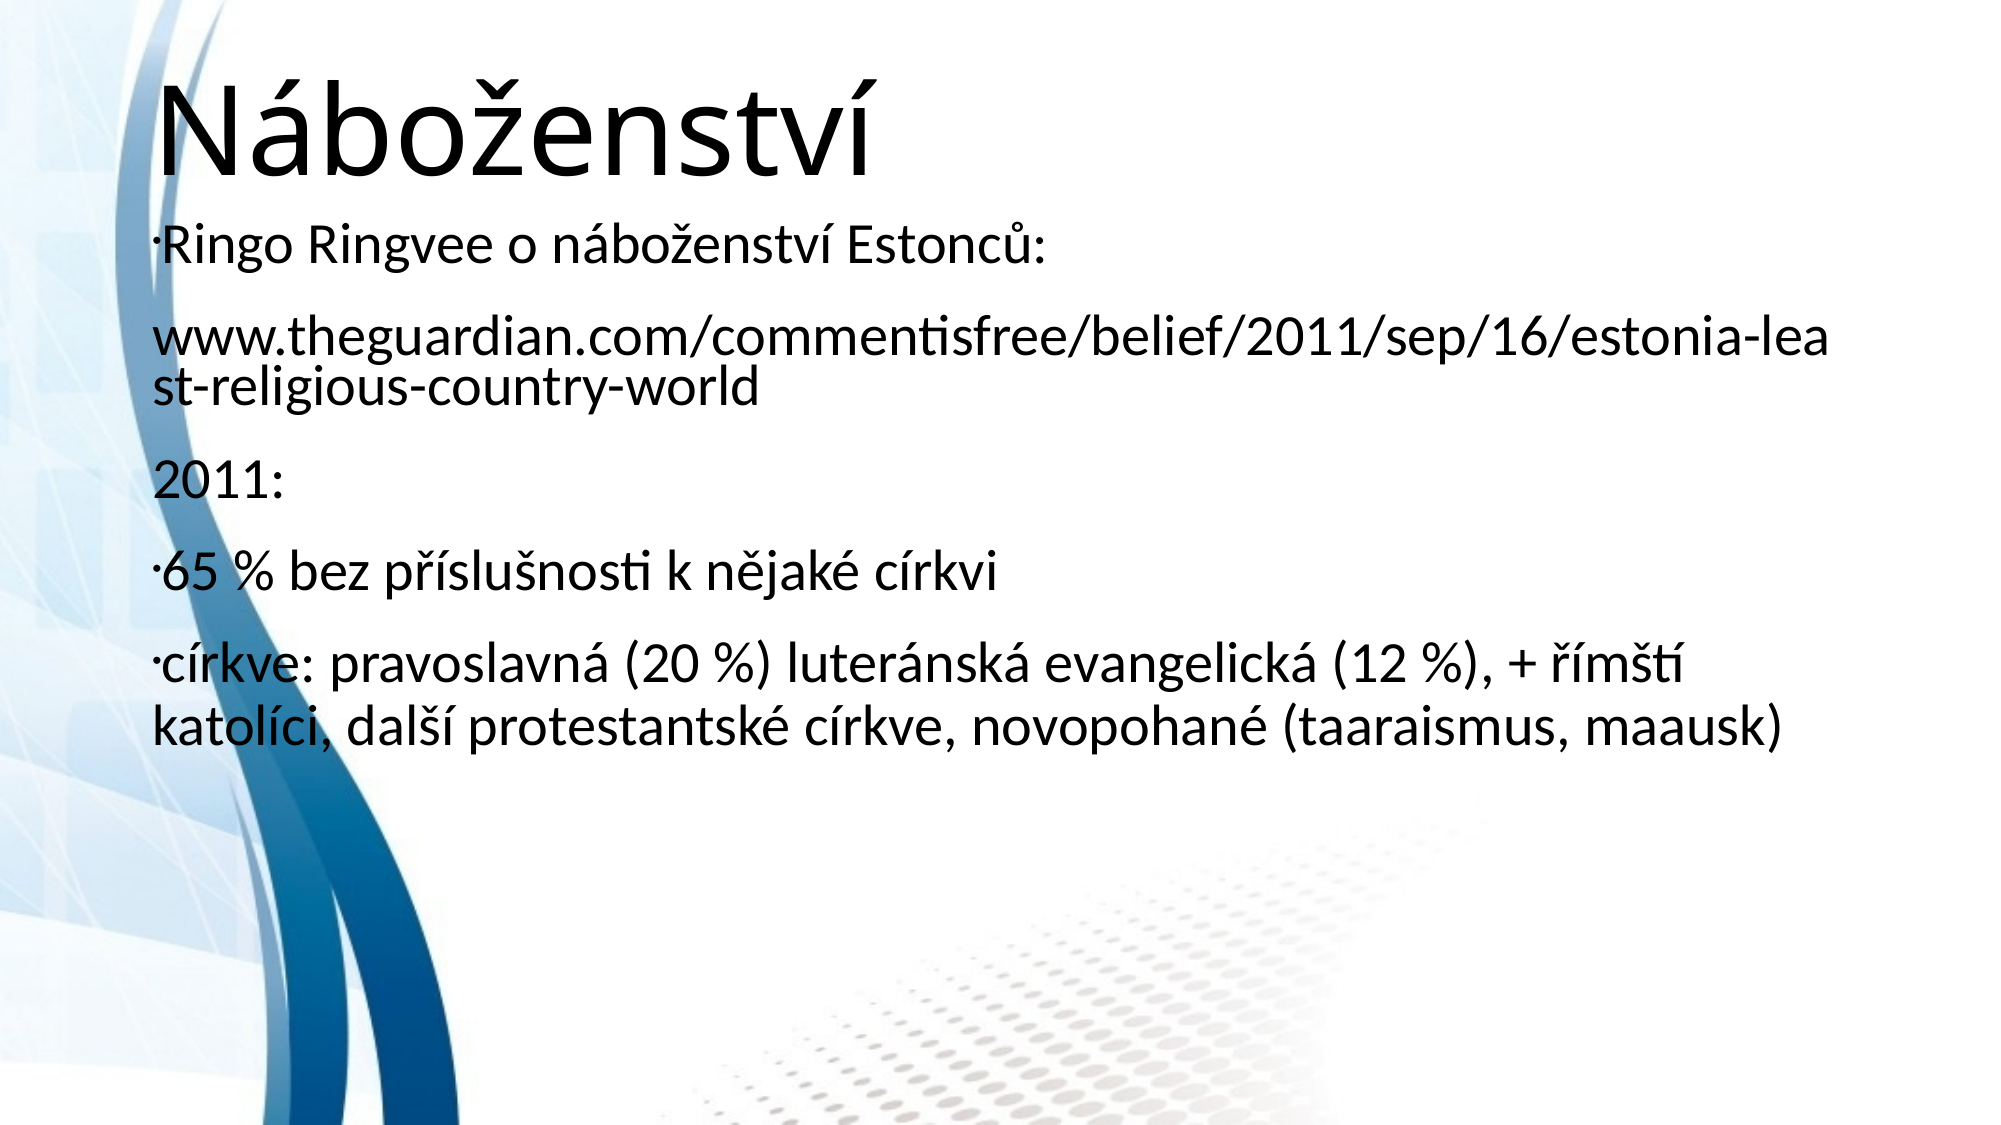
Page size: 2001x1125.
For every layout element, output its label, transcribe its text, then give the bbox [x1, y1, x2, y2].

title Náboženství [137, 59, 1863, 205]
picture [0, 0, 1495, 1125]
list Ringo Ringvee o náboženství Estonců: www.theguardian.com/commentisfree/belief/2011/sep/16/estonia-least-religious-country-world 2011: 65 % bez příslušnosti k nějaké církvi církve: pravoslavná (20 %) luteránská evangelická (12 %), + římští katolíci, další protestantské církve, novopohané (taaraismus, maausk) [137, 205, 1863, 920]
